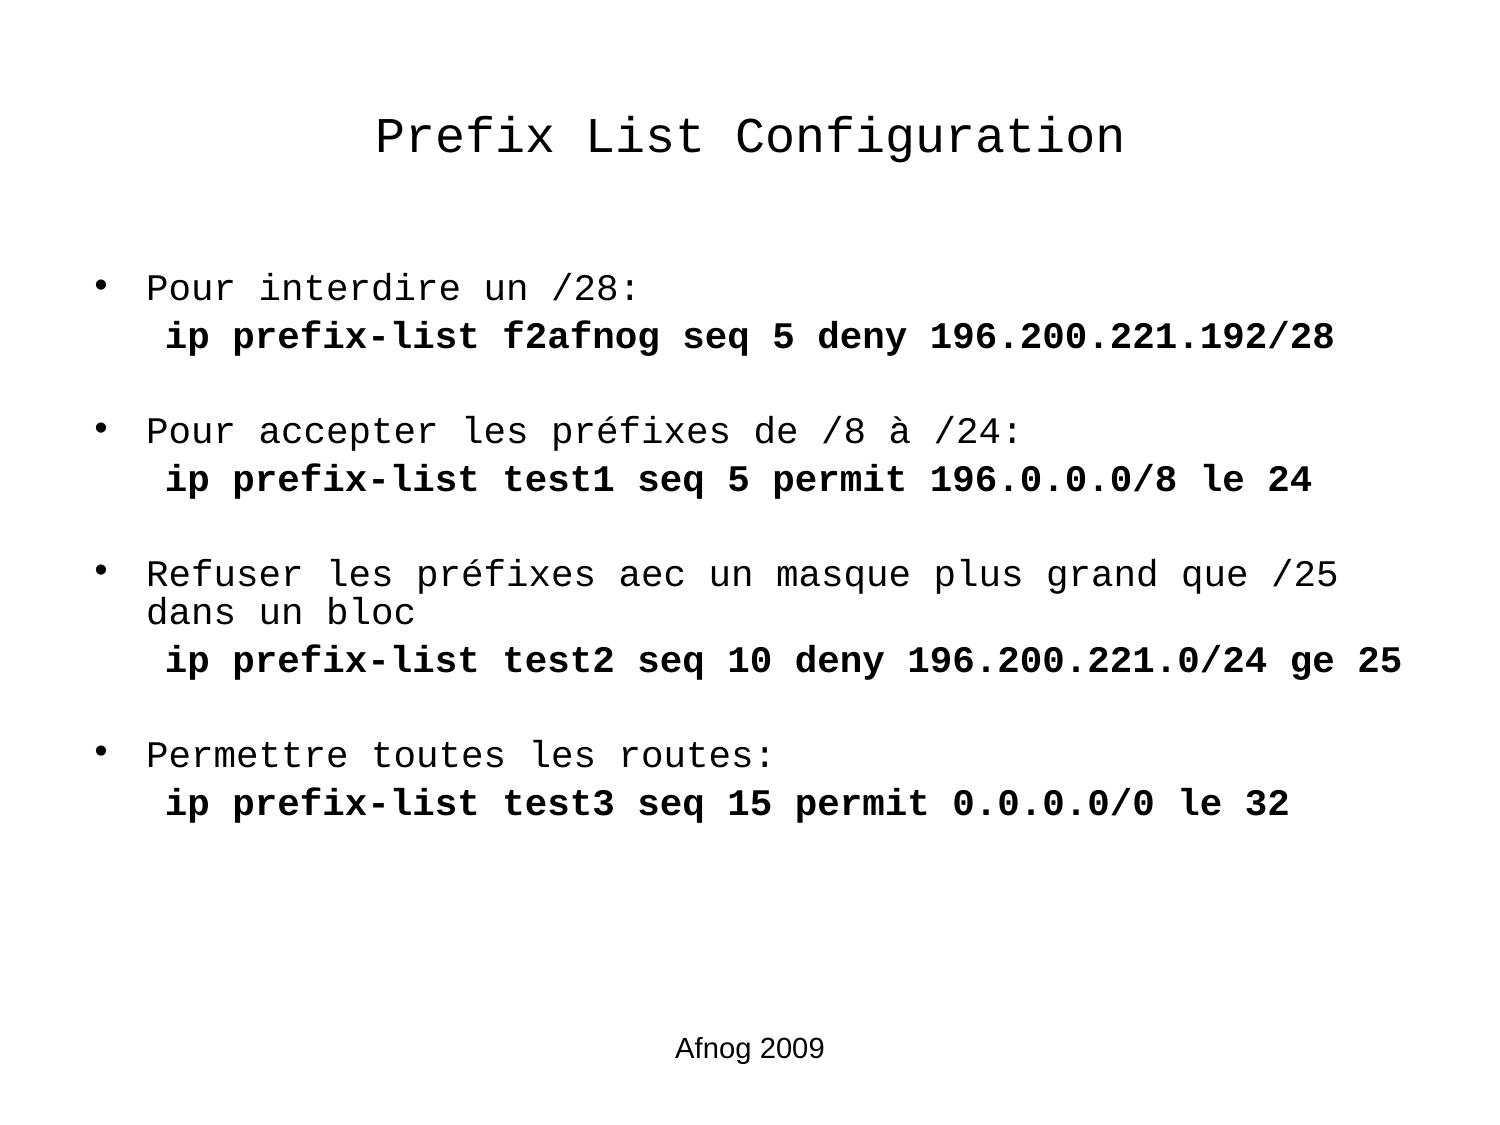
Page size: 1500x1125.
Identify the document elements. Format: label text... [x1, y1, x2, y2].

title Prefix List Configuration [75, 45, 1426, 233]
list Pour interdire un /28: ip prefix-list f2afnog seq 5 deny 196.200.221.192/28 Pour accepter les préfixes de /8 à /24: ip prefix-list test1 seq 5 permit 196.0.0.0/8 le 24 Refuser les préfixes aec un masque plus grand que /25 dans un bloc ip prefix-list test2 seq 10 deny 196.200.221.0/24 ge 25 Permettre toutes les routes: ip prefix-list test3 seq 15 permit 0.0.0.0/0 le 32 [75, 262, 1426, 1006]
